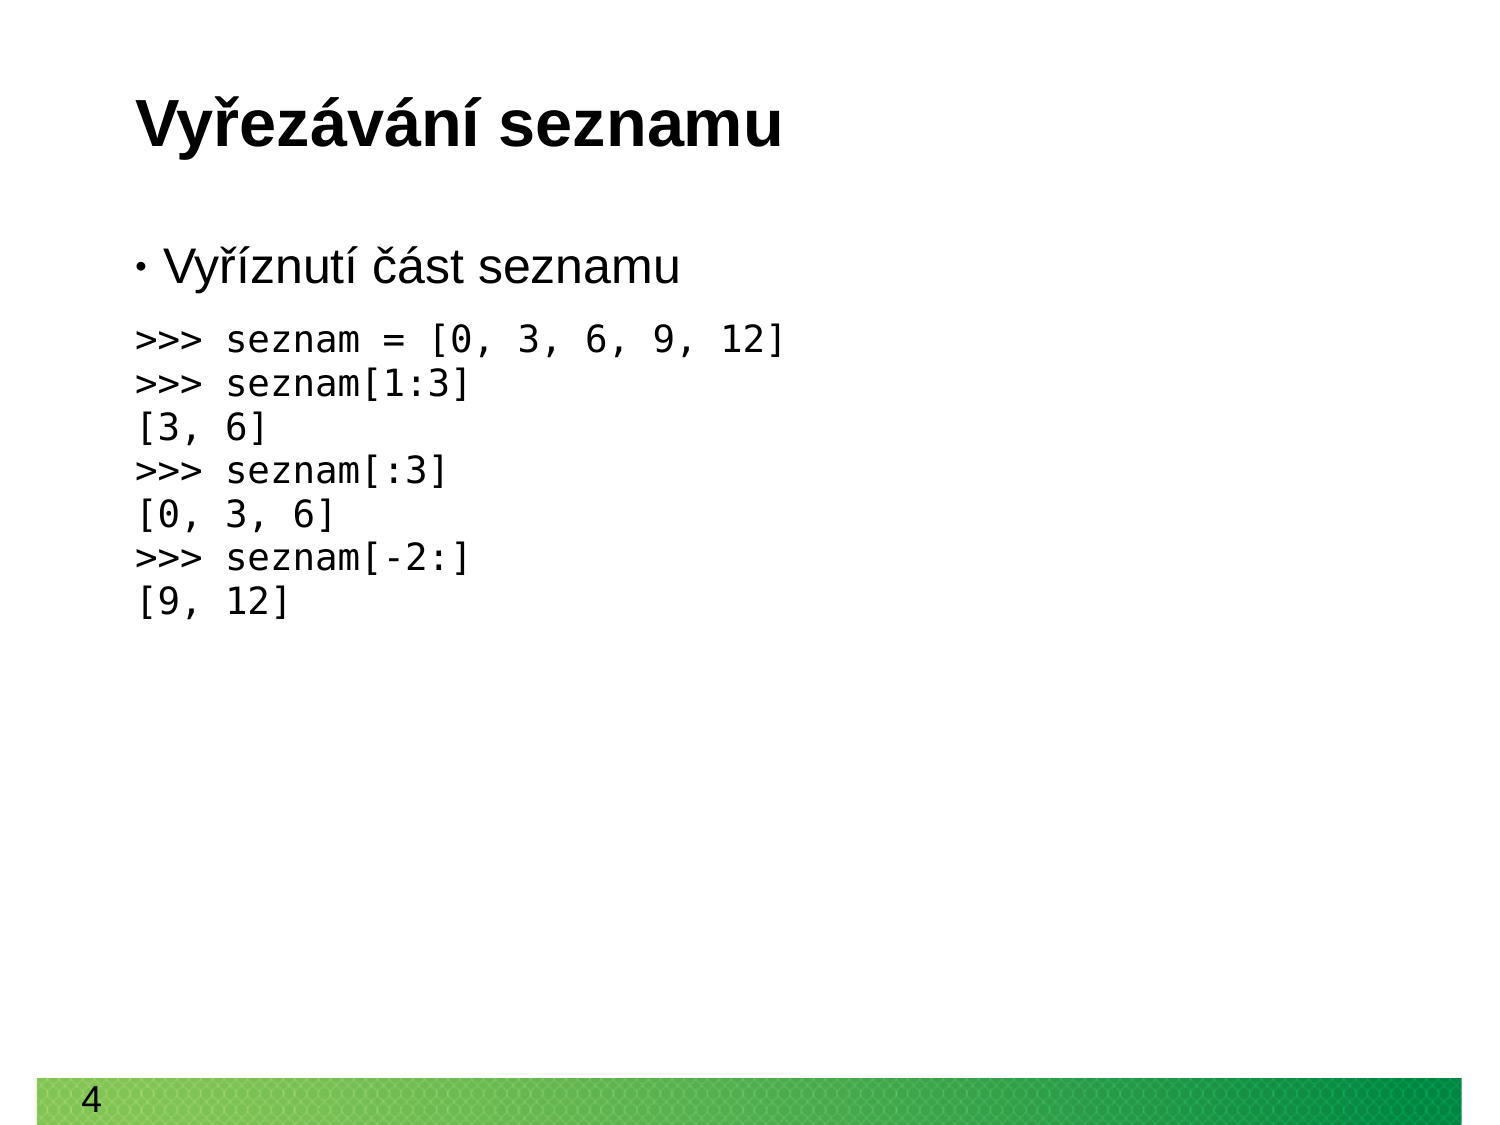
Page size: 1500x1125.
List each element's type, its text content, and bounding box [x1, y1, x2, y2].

picture [36, 1078, 1462, 1125]
title Vyřezávání seznamu [135, 41, 1372, 204]
list Vyříznutí část seznamu >>> seznam = [0, 3, 6, 9, 12] >>> seznam[1:3] [3, 6] >>> seznam[:3] [0, 3, 6] >>> seznam[-2:] [9, 12] [135, 238, 1372, 892]
